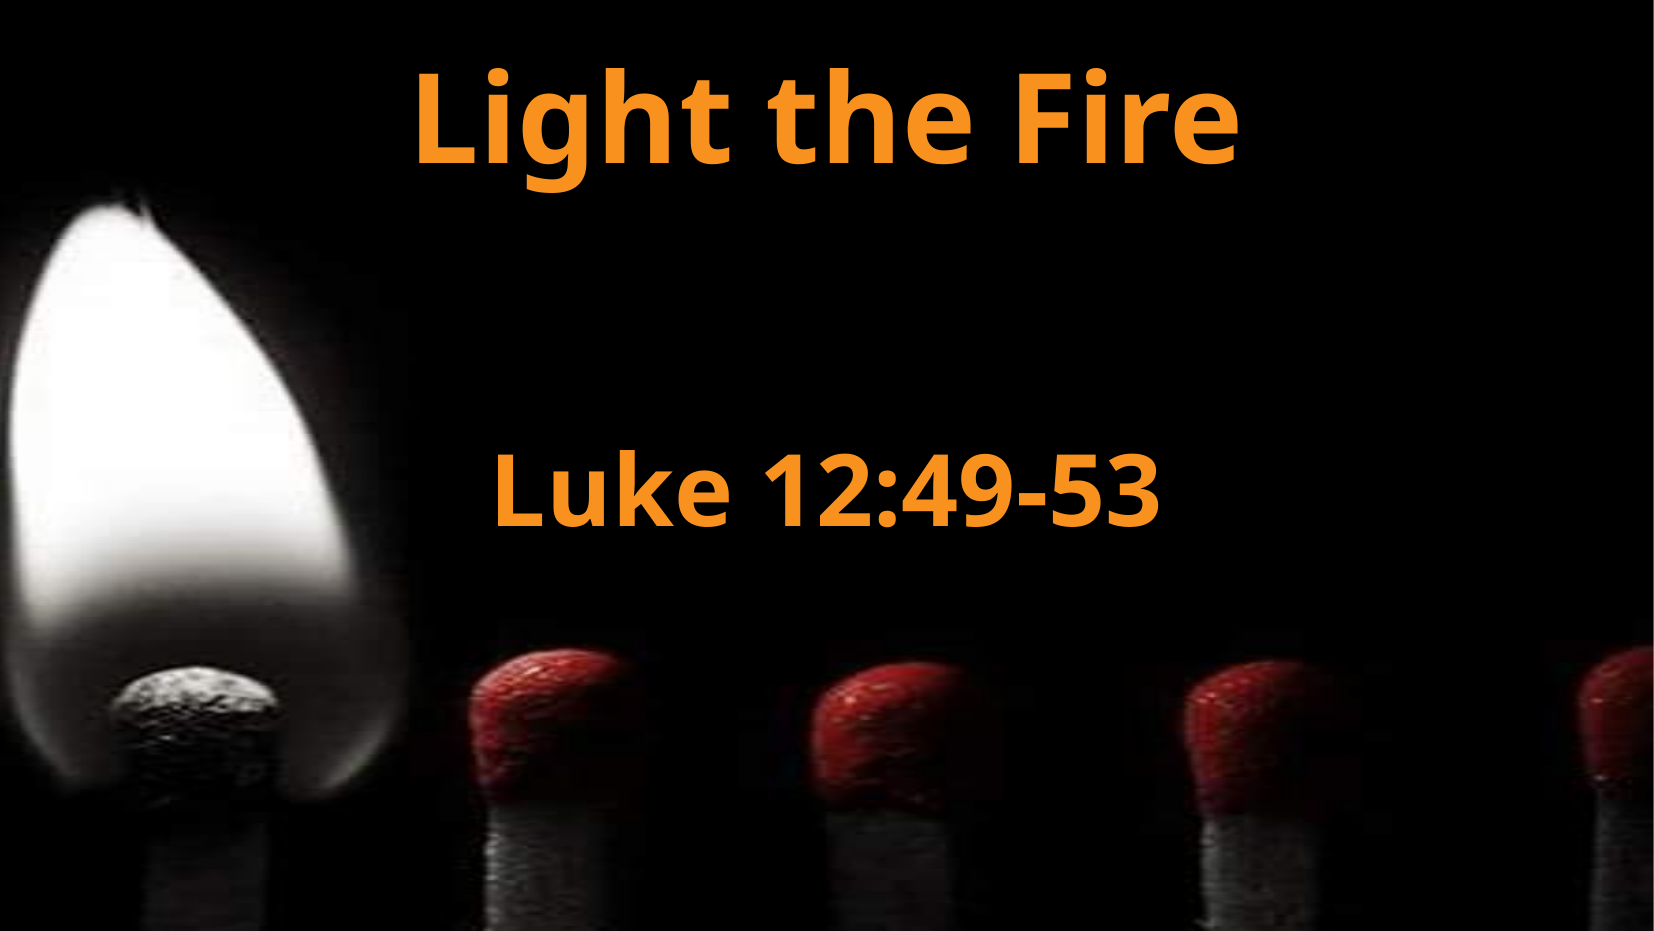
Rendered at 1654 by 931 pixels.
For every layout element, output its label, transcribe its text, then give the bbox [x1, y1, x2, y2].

subtitle Luke 12:49-53 [82, 217, 1571, 758]
title Light the Fire [82, 37, 1571, 193]
picture [0, 0, 1654, 931]
